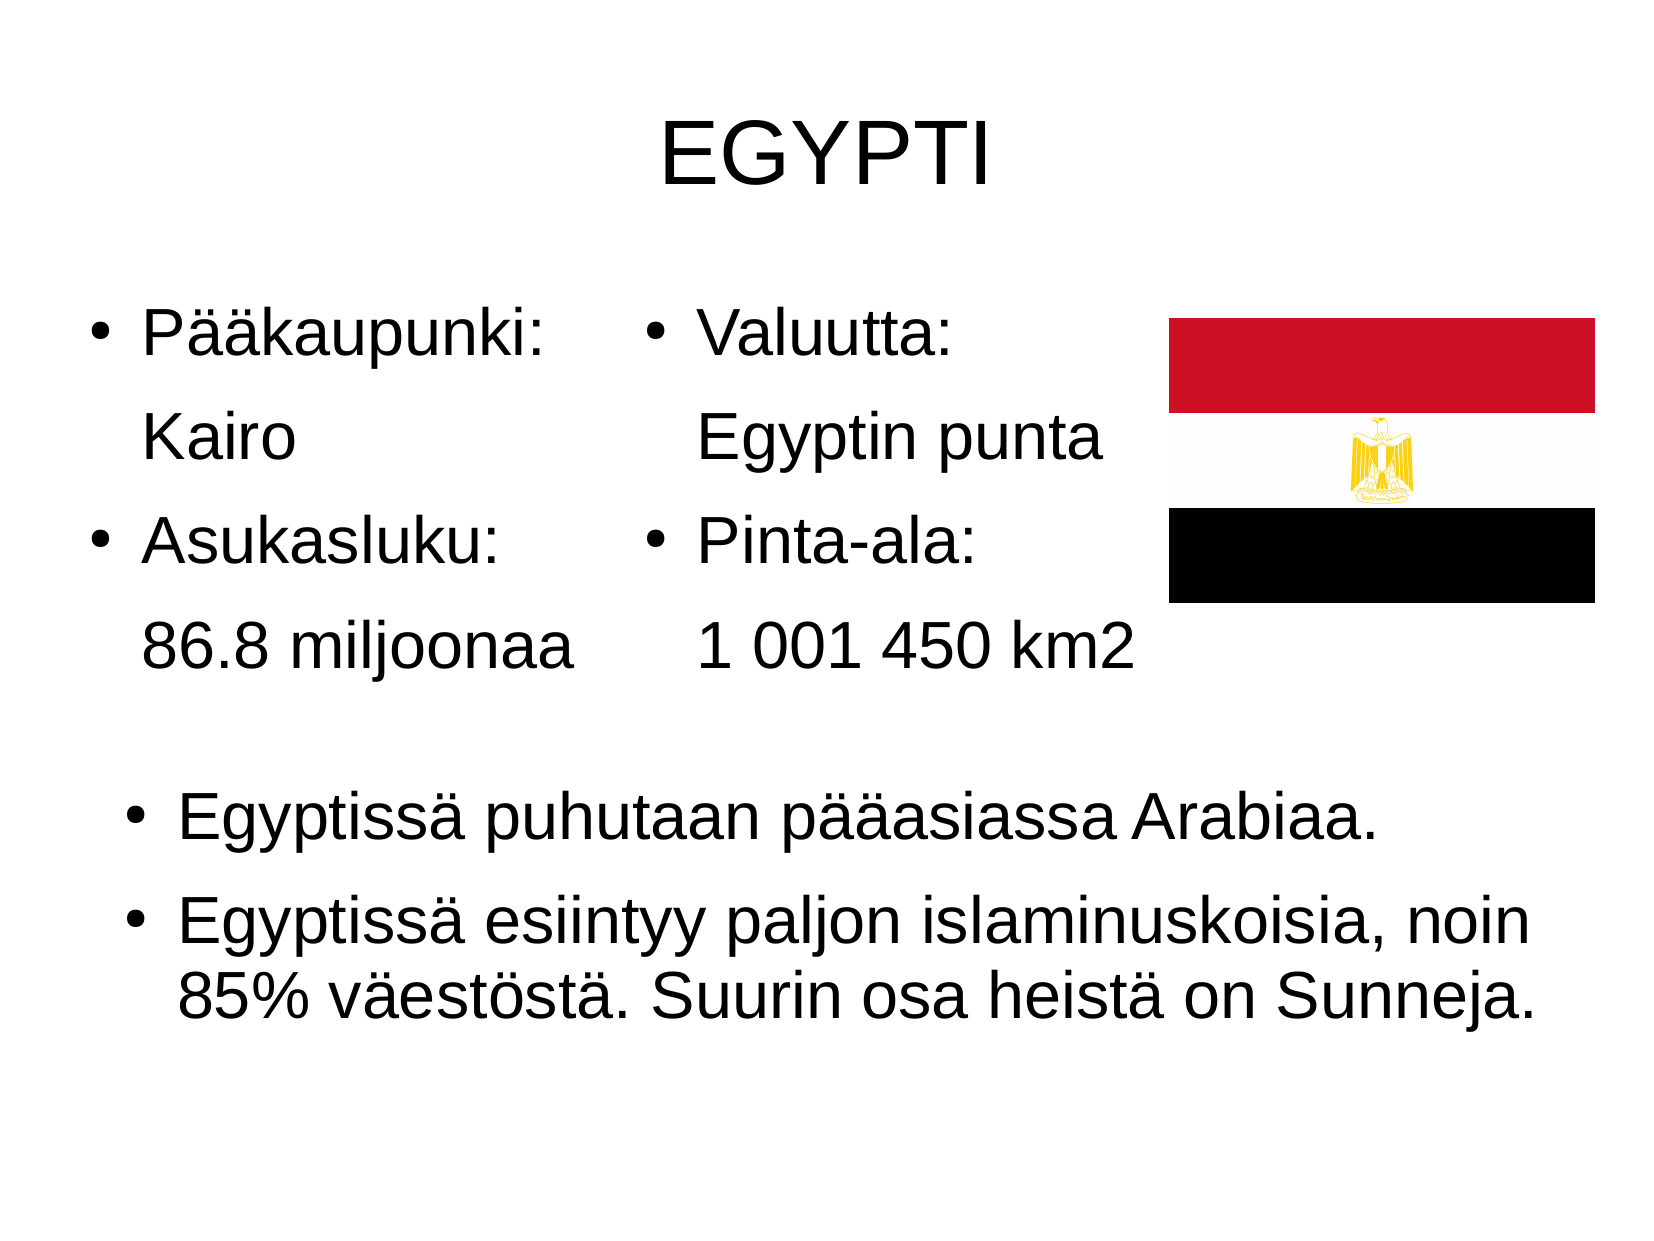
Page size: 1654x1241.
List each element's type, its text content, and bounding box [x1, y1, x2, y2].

list Valuutta: Egyptin punta Pinta-ala: 1 001 450 km2 [625, 294, 1364, 697]
list Egyptissä puhutaan pääasiassa Arabiaa. Egyptissä esiintyy paljon islaminuskoisia, noin 85% väestöstä. Suurin osa heistä on Sunneja. [106, 779, 1607, 1170]
picture [1364, 318, 1595, 603]
title EGYPTI [82, 49, 1571, 257]
list Pääkaupunki: Kairo Asukasluku: 86.8 miljoonaa [70, 294, 625, 697]
